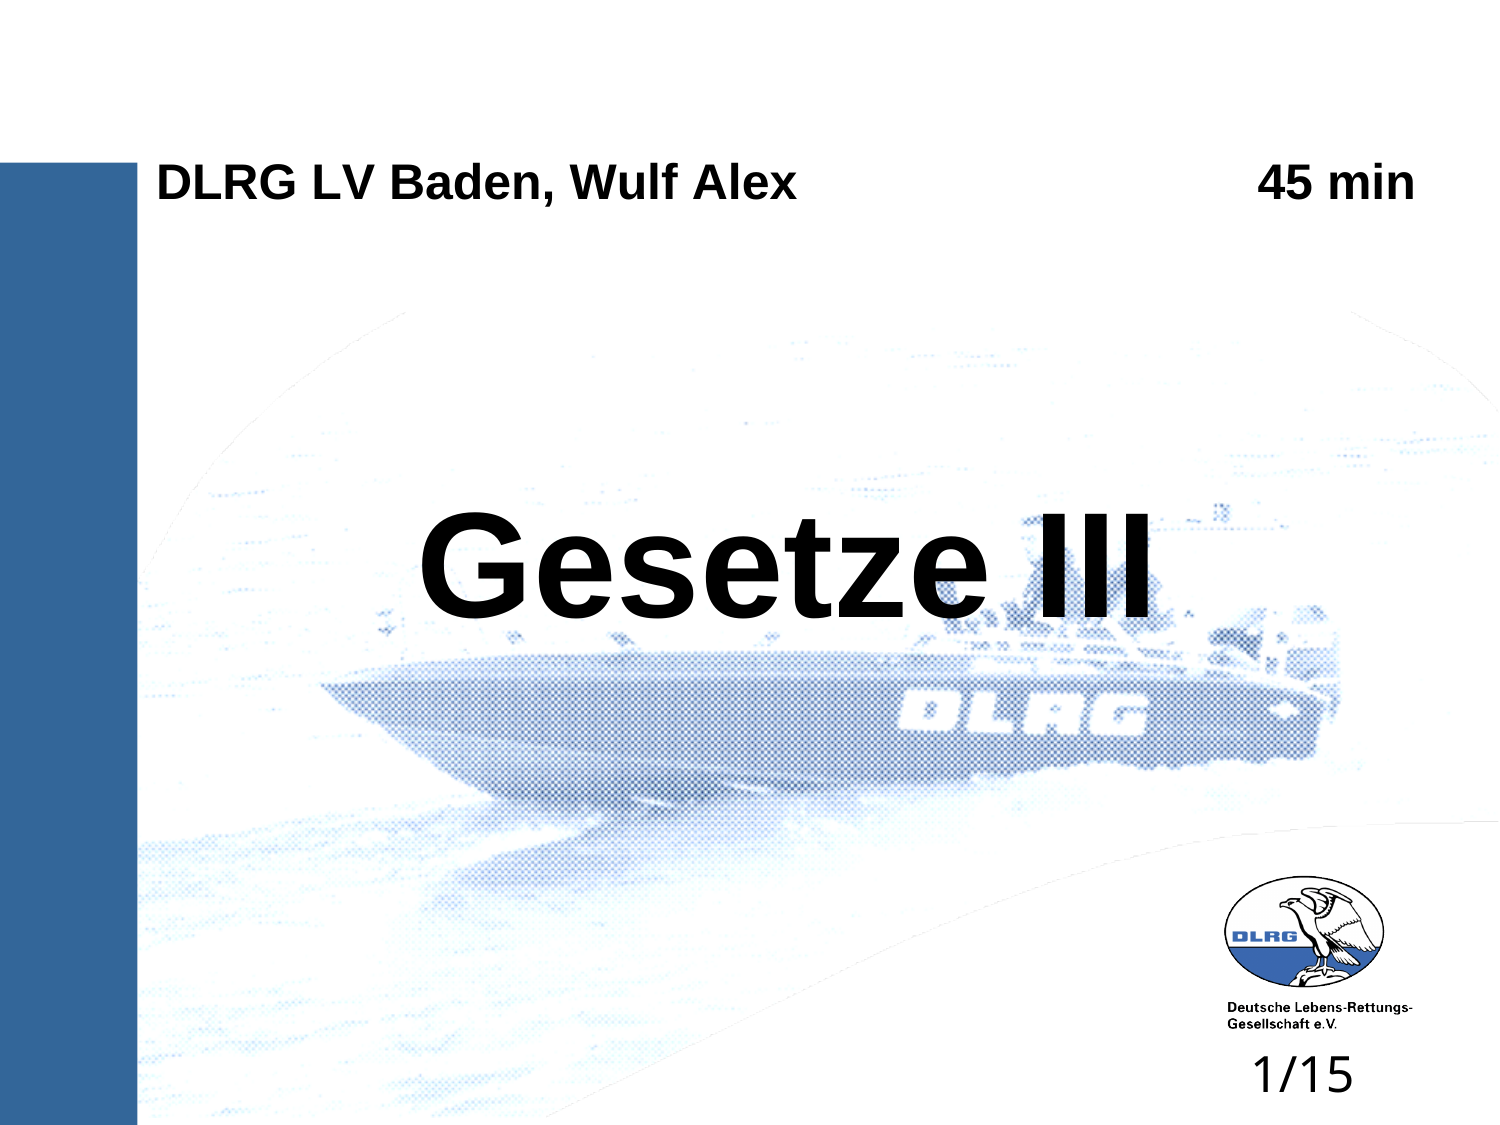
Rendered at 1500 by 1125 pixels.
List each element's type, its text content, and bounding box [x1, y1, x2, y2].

picture [138, 311, 1499, 1118]
title Gesetze III [402, 473, 1311, 664]
text_box DLRG LV Baden, Wulf Alex 45 min [141, 158, 1442, 233]
text_box <Nummer>/15 [1235, 1034, 1500, 1111]
